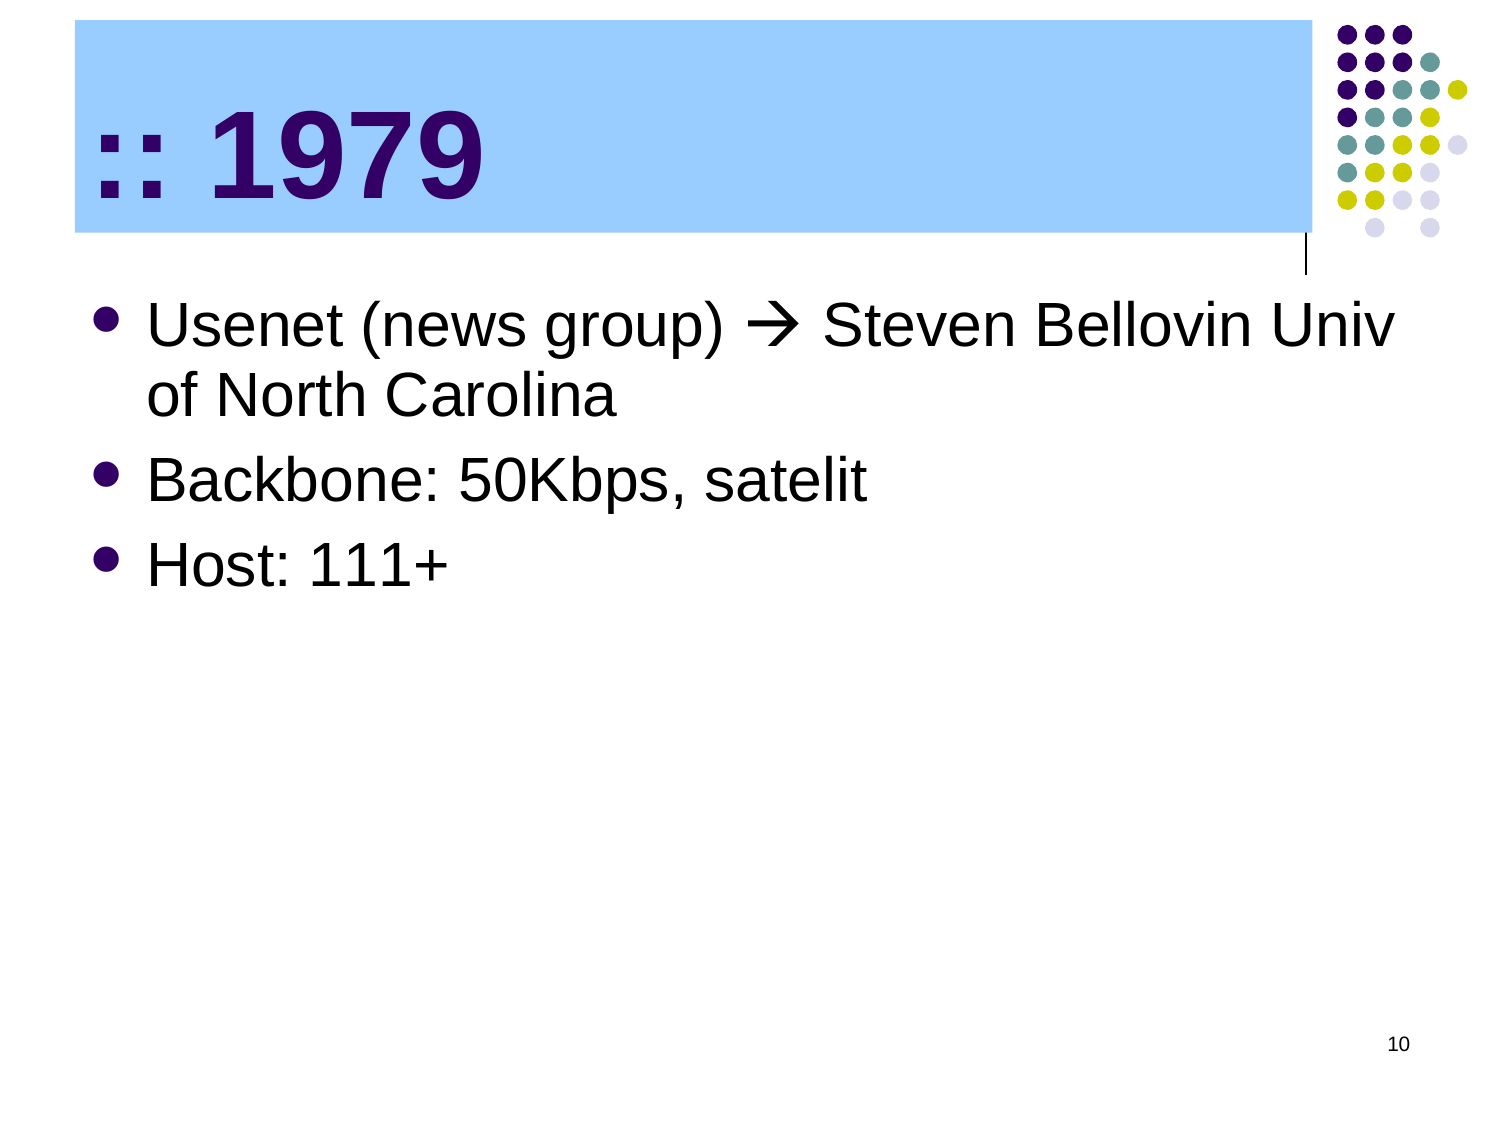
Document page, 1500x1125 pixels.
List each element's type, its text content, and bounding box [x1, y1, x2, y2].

list Usenet (news group)  Steven Bellovin Univ of North Carolina Backbone: 50Kbps, satelit Host: 111+ [75, 282, 1426, 1006]
title :: 1979 [74, 20, 1313, 233]
